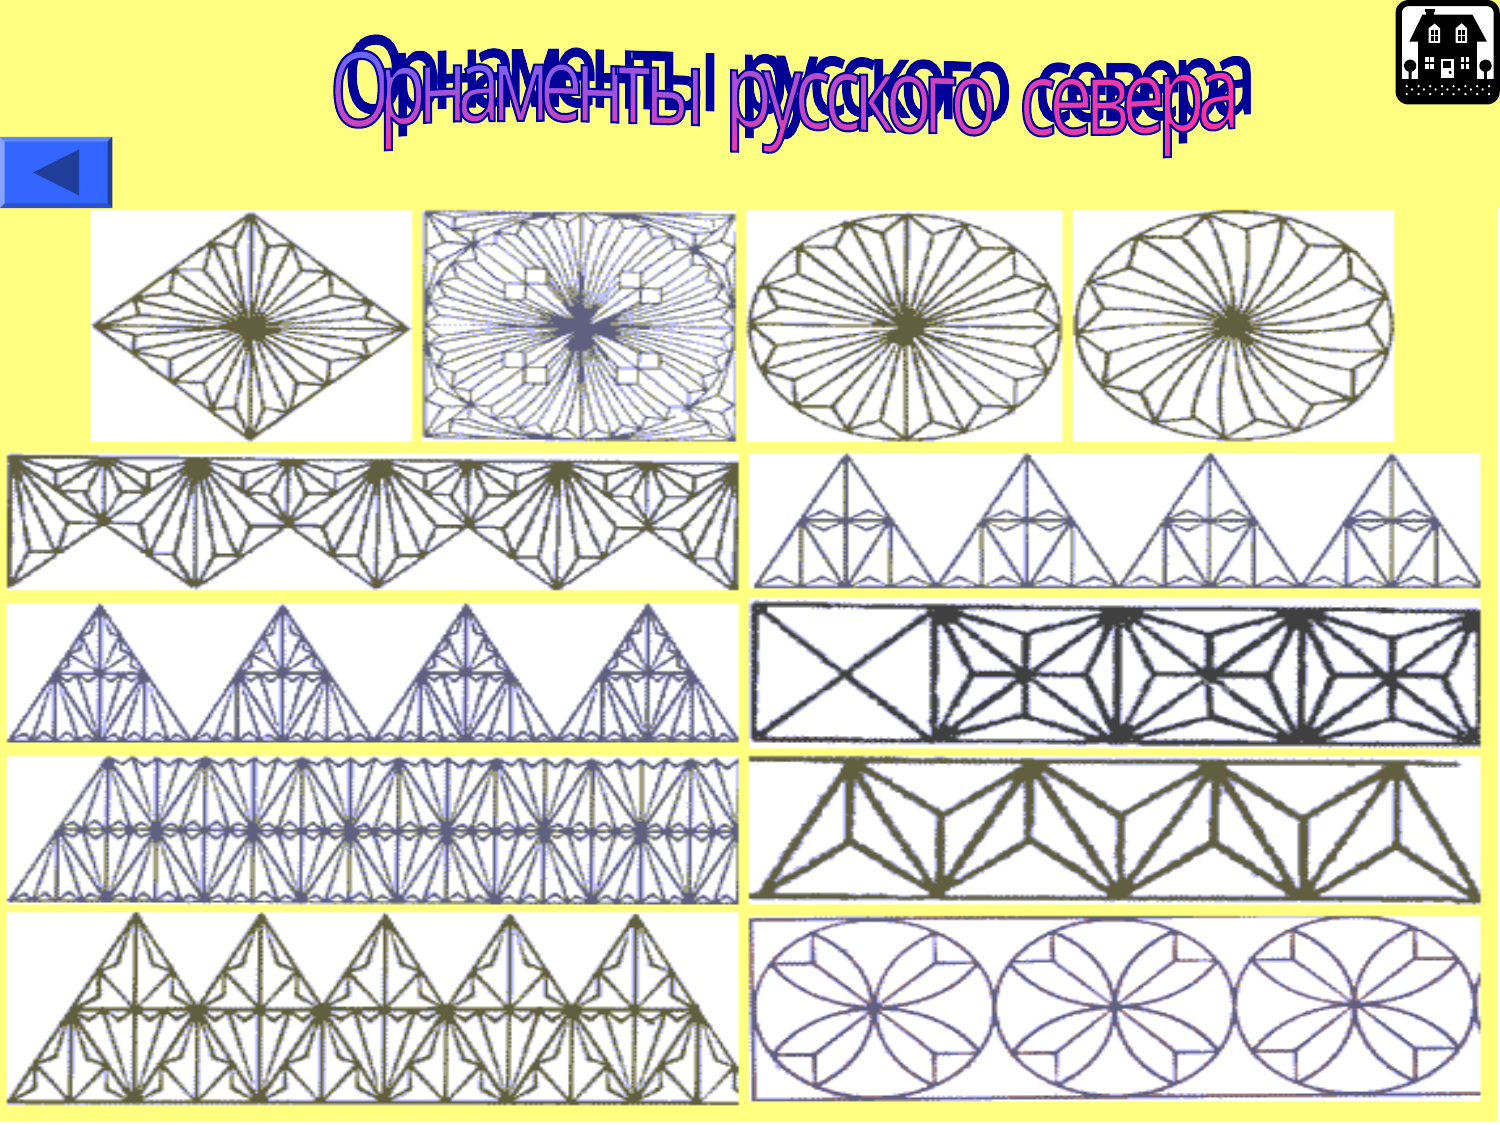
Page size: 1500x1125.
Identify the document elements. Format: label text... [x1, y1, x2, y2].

text_box Орнаменты русского севера [860, 74, 895, 132]
text_box Орнаменты русского севера [827, 72, 859, 132]
text_box Орнаменты русского севера [1053, 77, 1090, 137]
text_box Орнаменты русского севера [953, 77, 993, 136]
text_box Орнаменты русского севера [1023, 78, 1054, 137]
text_box Орнаменты русского севера [334, 50, 423, 151]
text_box Орнаменты русского севера [731, 69, 829, 153]
text_box Орнаменты русского севера [1091, 76, 1162, 135]
text_box Орнаменты русского севера [424, 64, 495, 123]
picture [0, 0, 1500, 1121]
text_box [0, 136, 113, 209]
text_box Орнаменты русского севера [889, 75, 956, 134]
text_box Орнаменты русского севера [581, 65, 685, 125]
text_box Орнаменты русского севера [498, 63, 580, 122]
text_box Орнаменты русского севера [1163, 71, 1235, 158]
